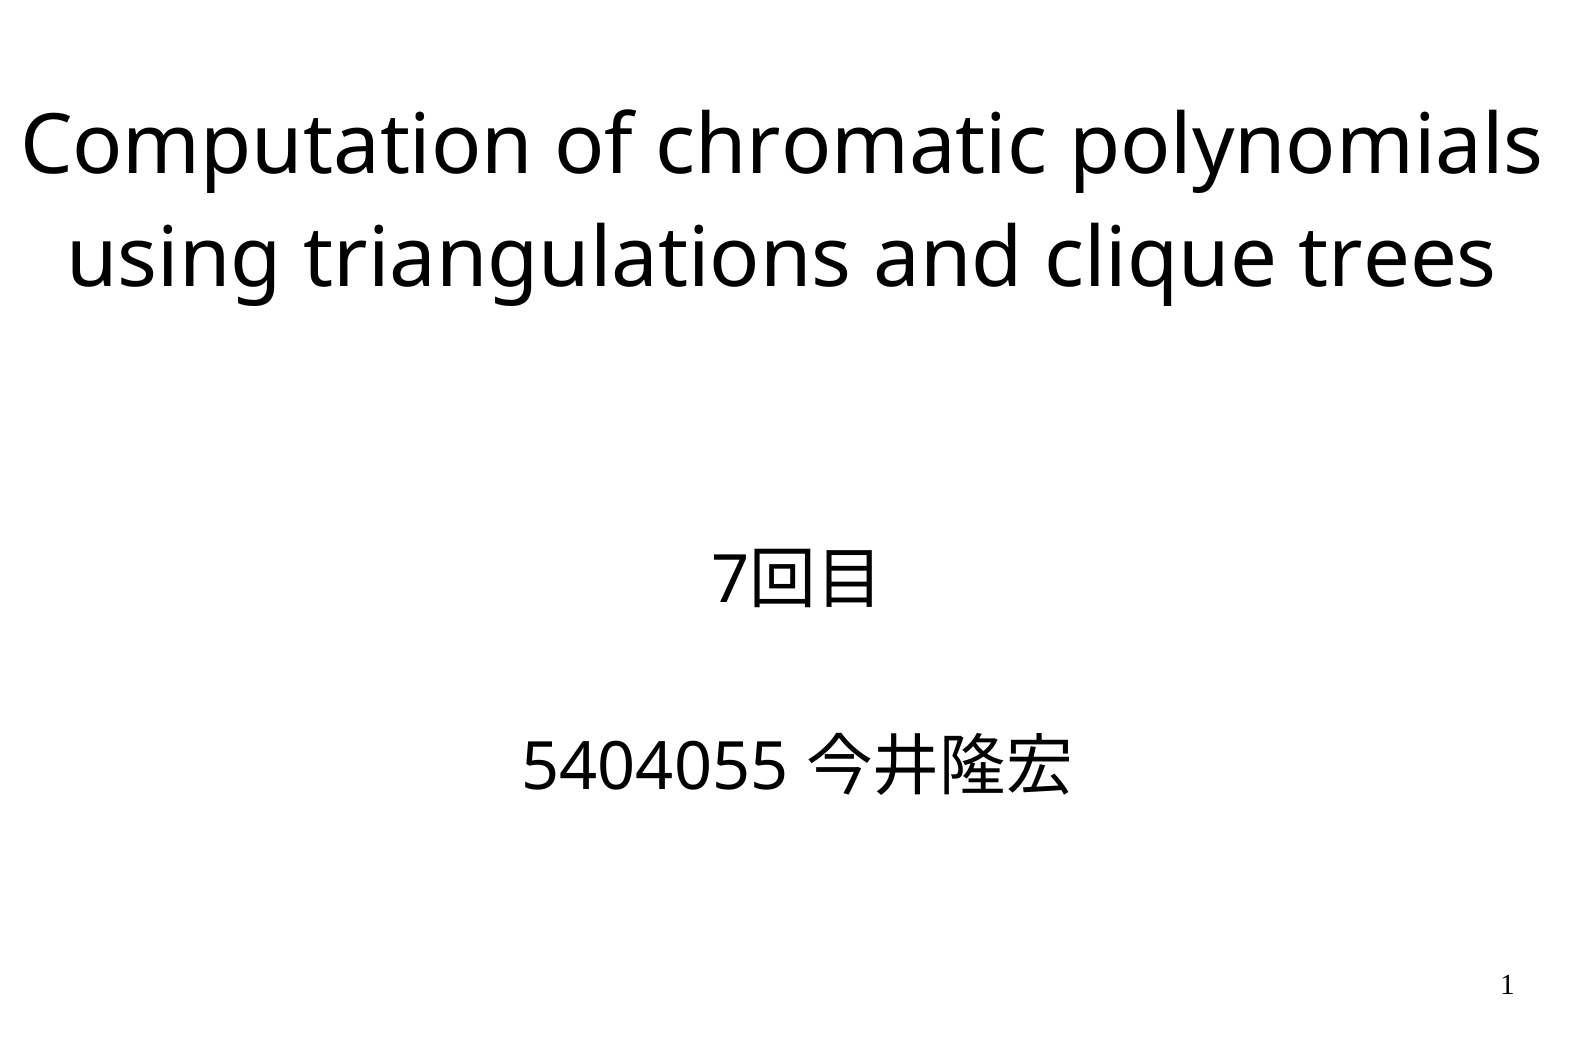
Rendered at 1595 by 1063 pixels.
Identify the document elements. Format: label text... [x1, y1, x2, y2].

text_box 7回目 5404055 今井隆宏 [79, 383, 1515, 951]
title Computation of chromatic polynomials using triangulations and clique trees [0, 100, 1565, 296]
